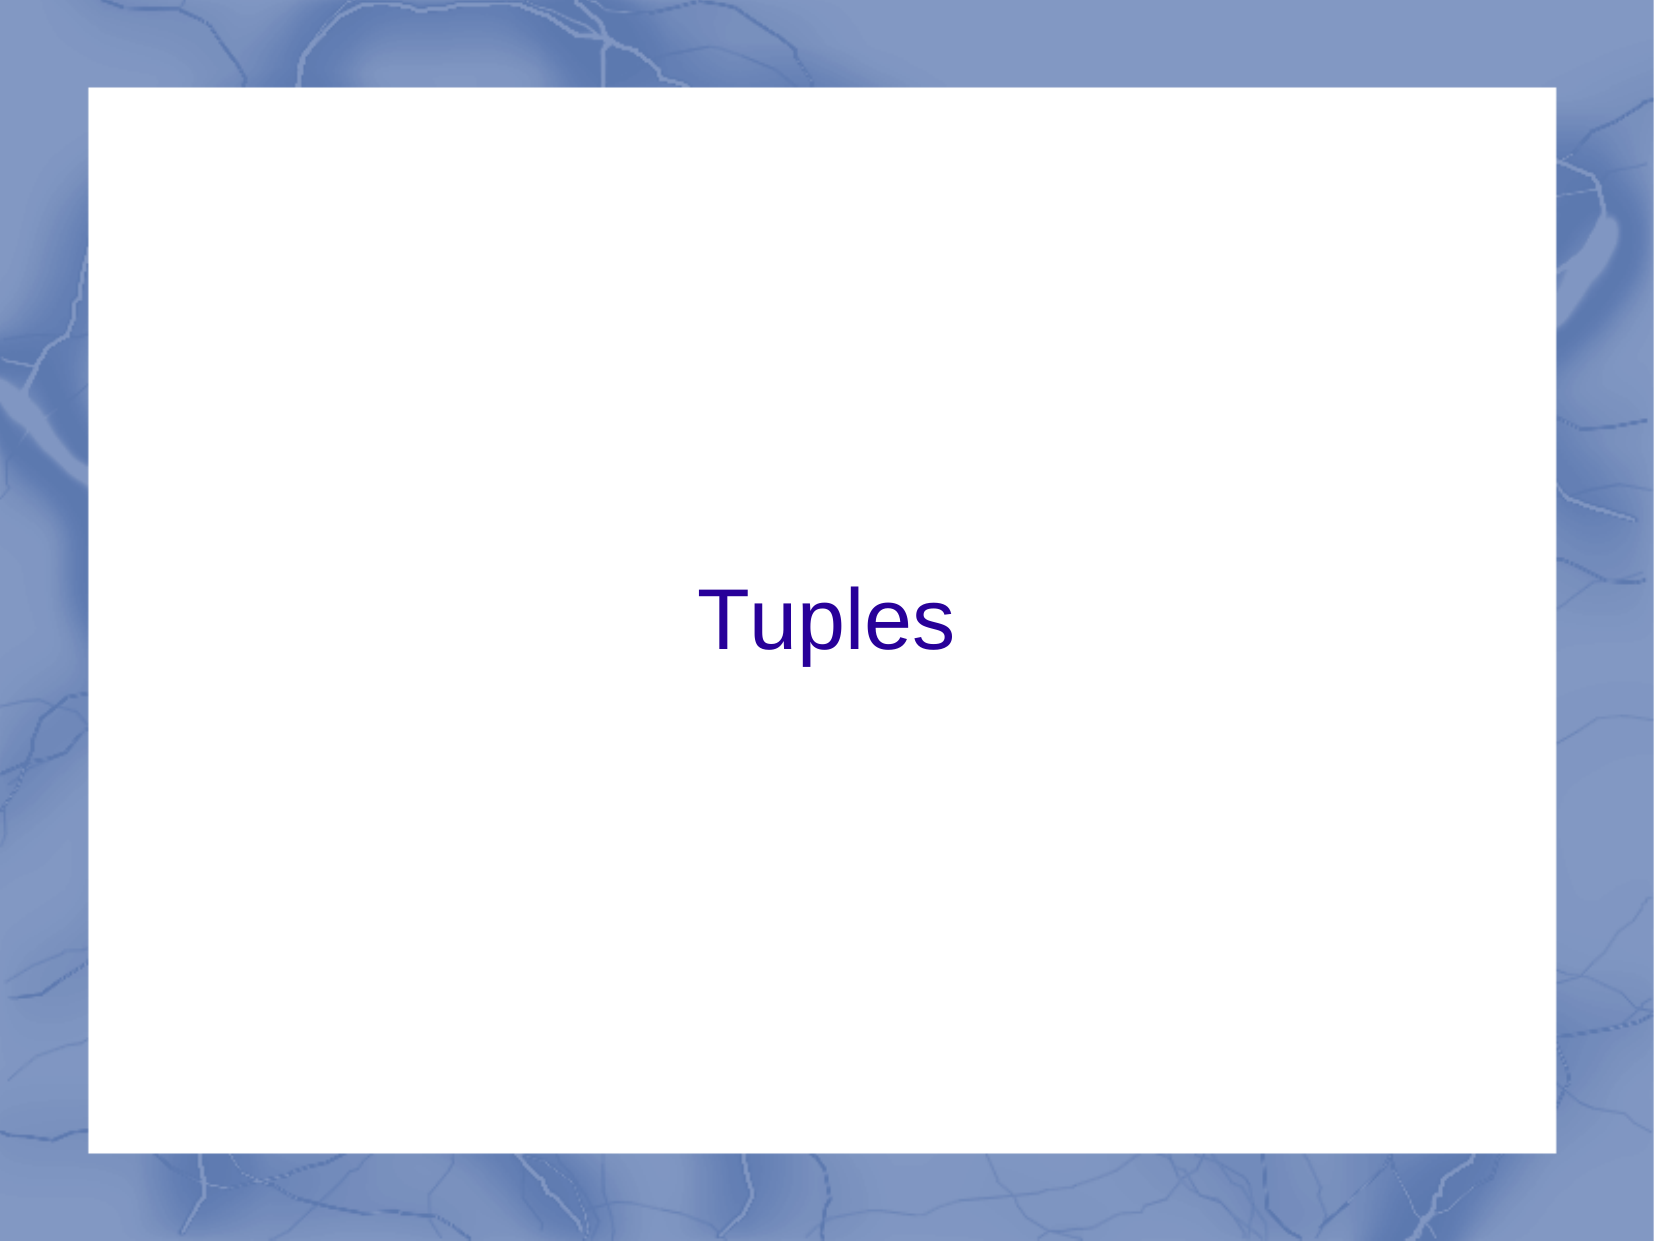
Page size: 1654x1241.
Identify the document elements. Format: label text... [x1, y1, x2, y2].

picture [0, 0, 1654, 1241]
title Tuples [118, 515, 1536, 724]
